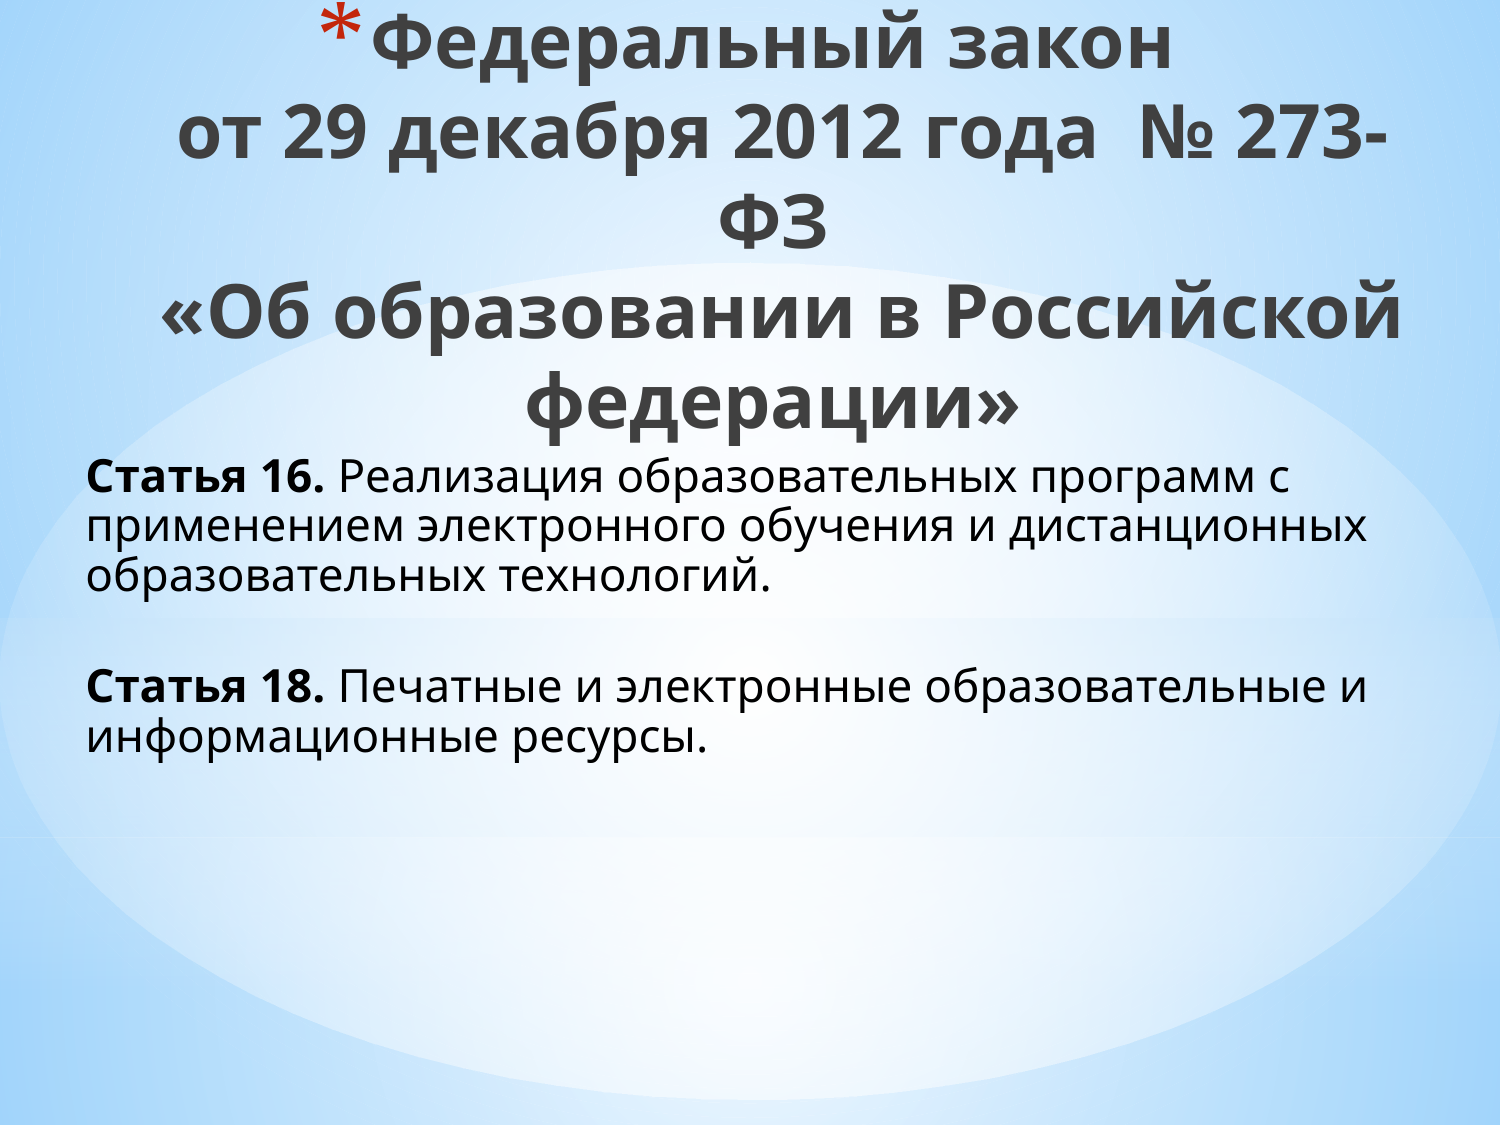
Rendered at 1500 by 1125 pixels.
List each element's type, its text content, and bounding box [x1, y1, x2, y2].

title Федеральный закон от 29 декабря 2012 года № 273-ФЗ «Об образовании в Российской федерации» [88, 42, 1425, 395]
subtitle Статья 16. Реализация образовательных программ с применением электронного обучения и дистанционных образовательных технологий. Статья 18. Печатные и электронные образовательные и информационные ресурсы. [70, 445, 1442, 1055]
